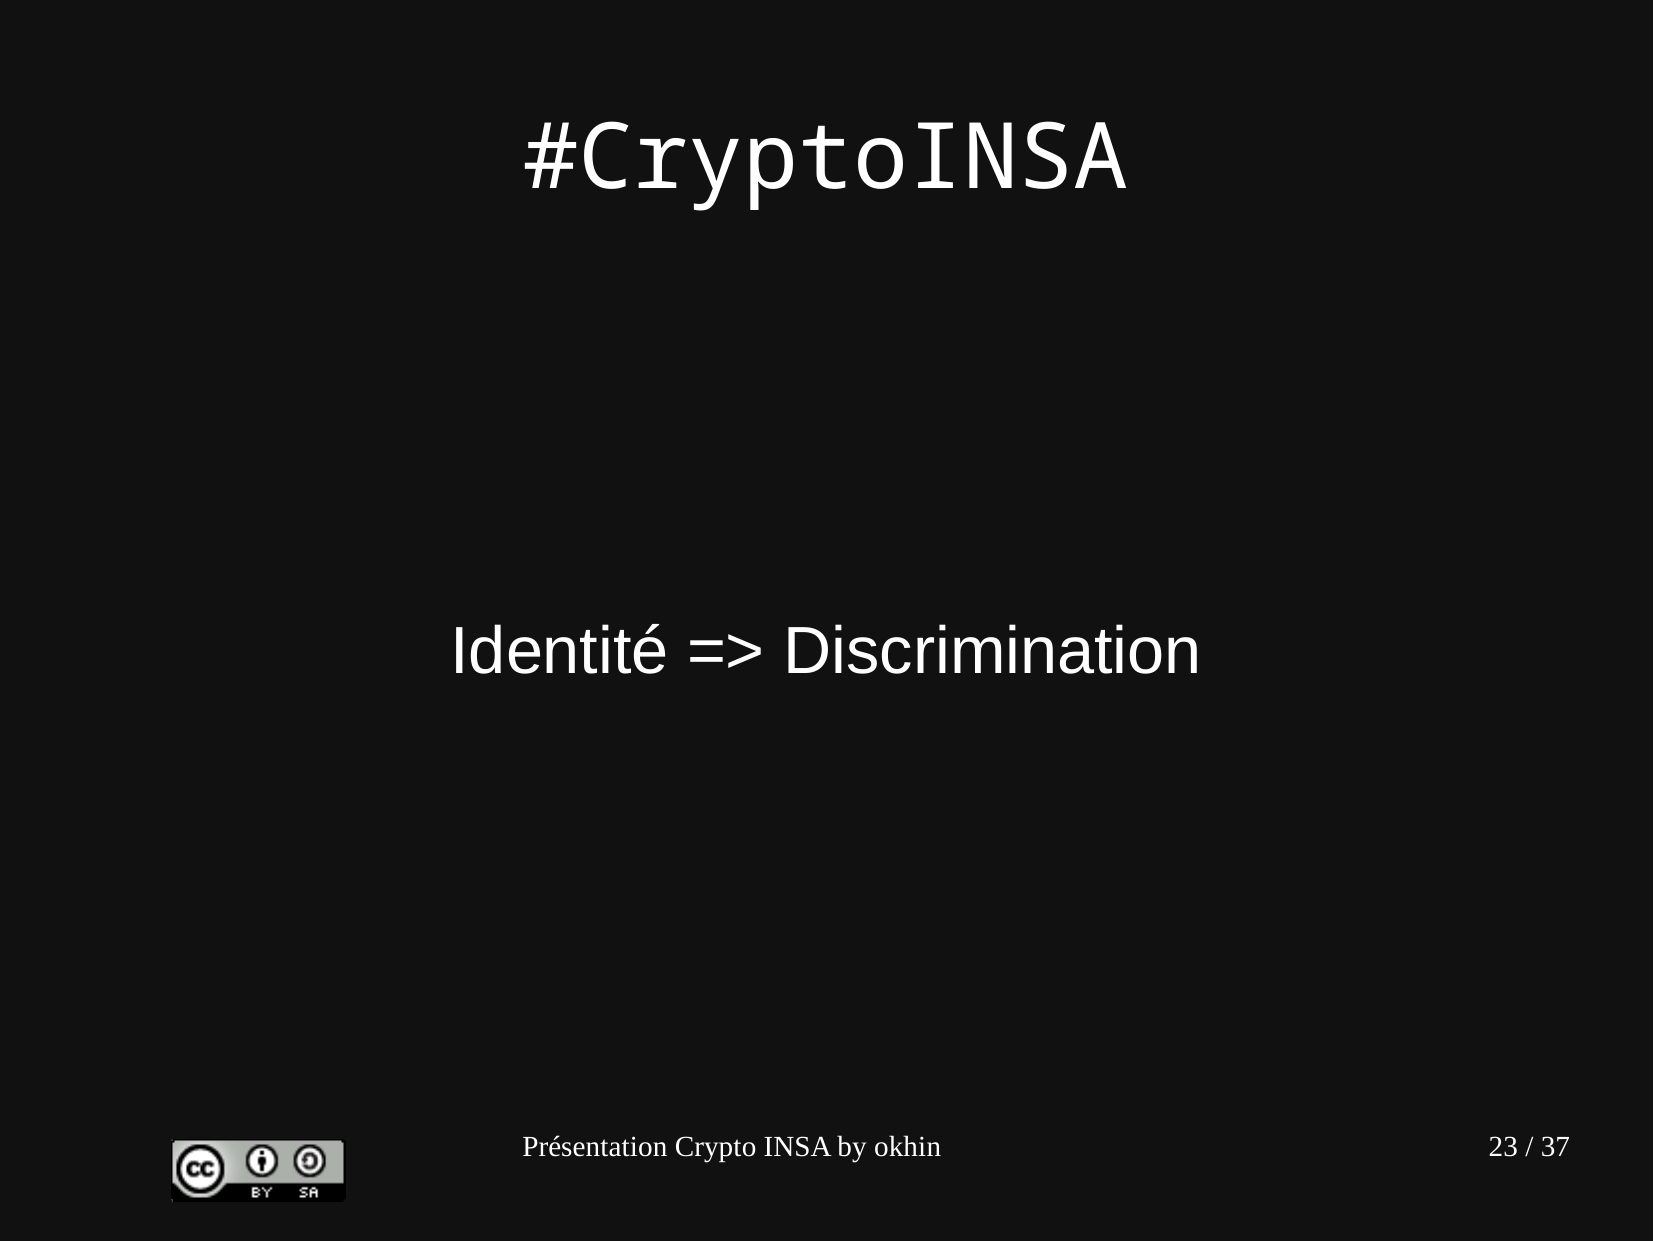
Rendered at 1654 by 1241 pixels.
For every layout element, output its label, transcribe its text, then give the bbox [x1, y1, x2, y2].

picture [171, 1139, 346, 1202]
subtitle Identité => Discrimination [82, 290, 1571, 1010]
title #CryptoINSA [82, 49, 1571, 257]
